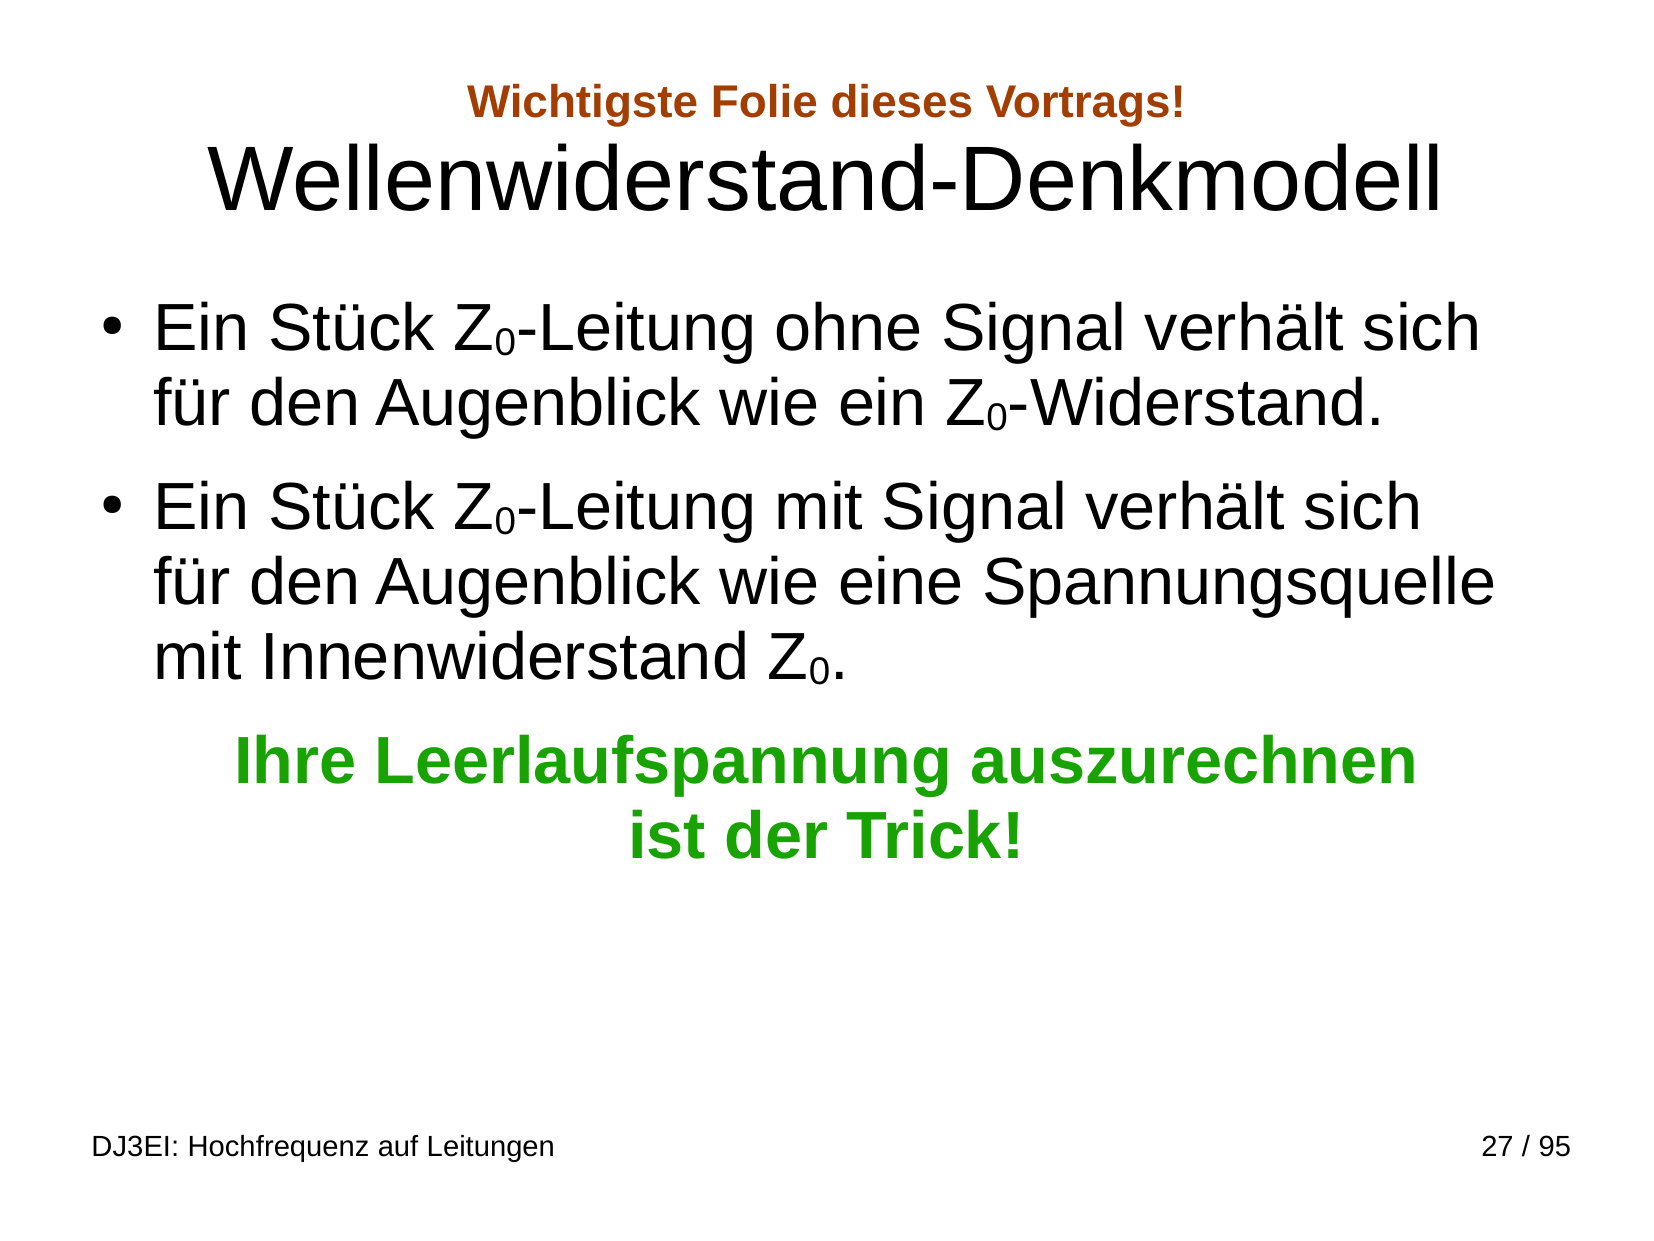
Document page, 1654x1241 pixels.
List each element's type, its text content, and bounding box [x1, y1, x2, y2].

title Wichtigste Folie dieses Vortrags! Wellenwiderstand-Denkmodell [82, 49, 1571, 257]
list Ein Stück Z0-Leitung ohne Signal verhält sich für den Augenblick wie ein Z0-Widerstand. Ein Stück Z0-Leitung mit Signal verhält sich für den Augenblick wie eine Spannungsquelle mit Innenwiderstand Z0. Ihre Leerlaufspannung auszurechnen ist der Trick! [82, 290, 1571, 1099]
